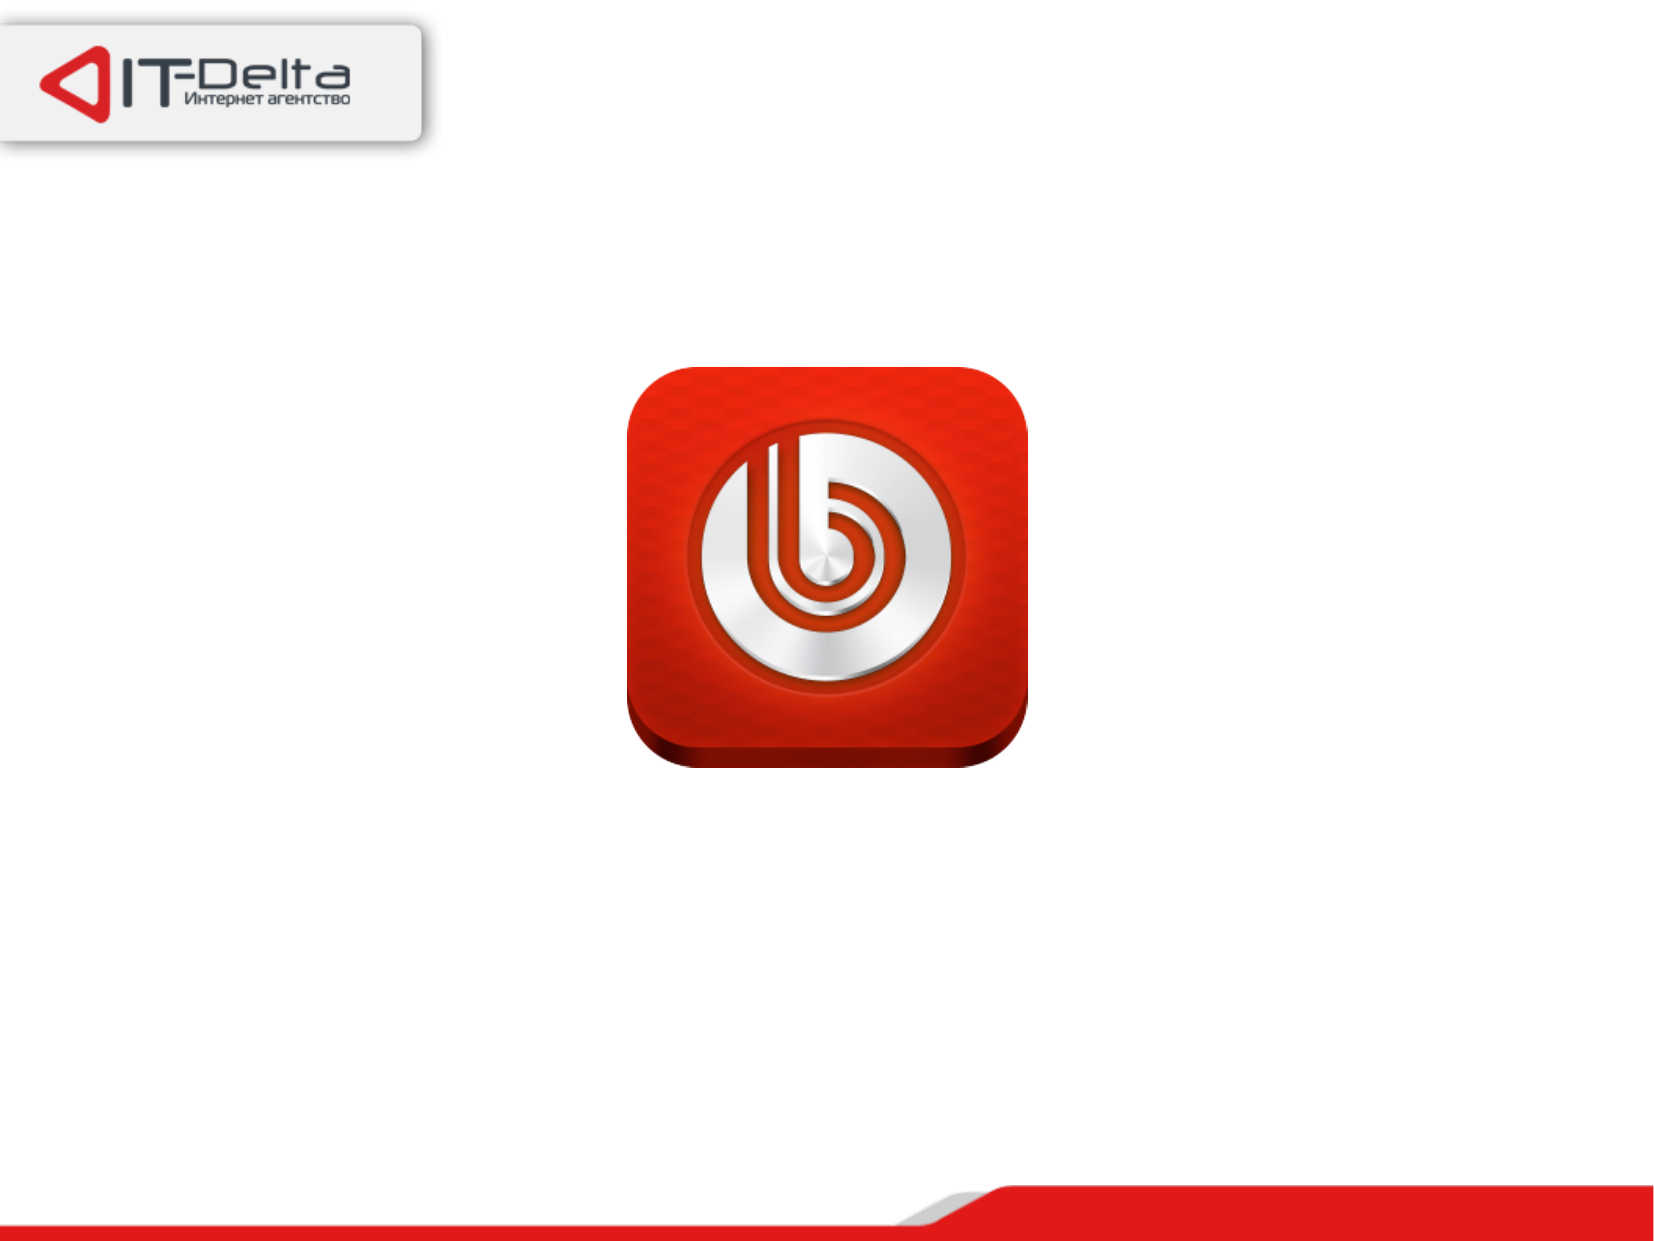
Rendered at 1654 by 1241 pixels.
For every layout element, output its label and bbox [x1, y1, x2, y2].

picture [627, 367, 1028, 768]
picture [0, 0, 441, 180]
picture [0, 1165, 1654, 1241]
